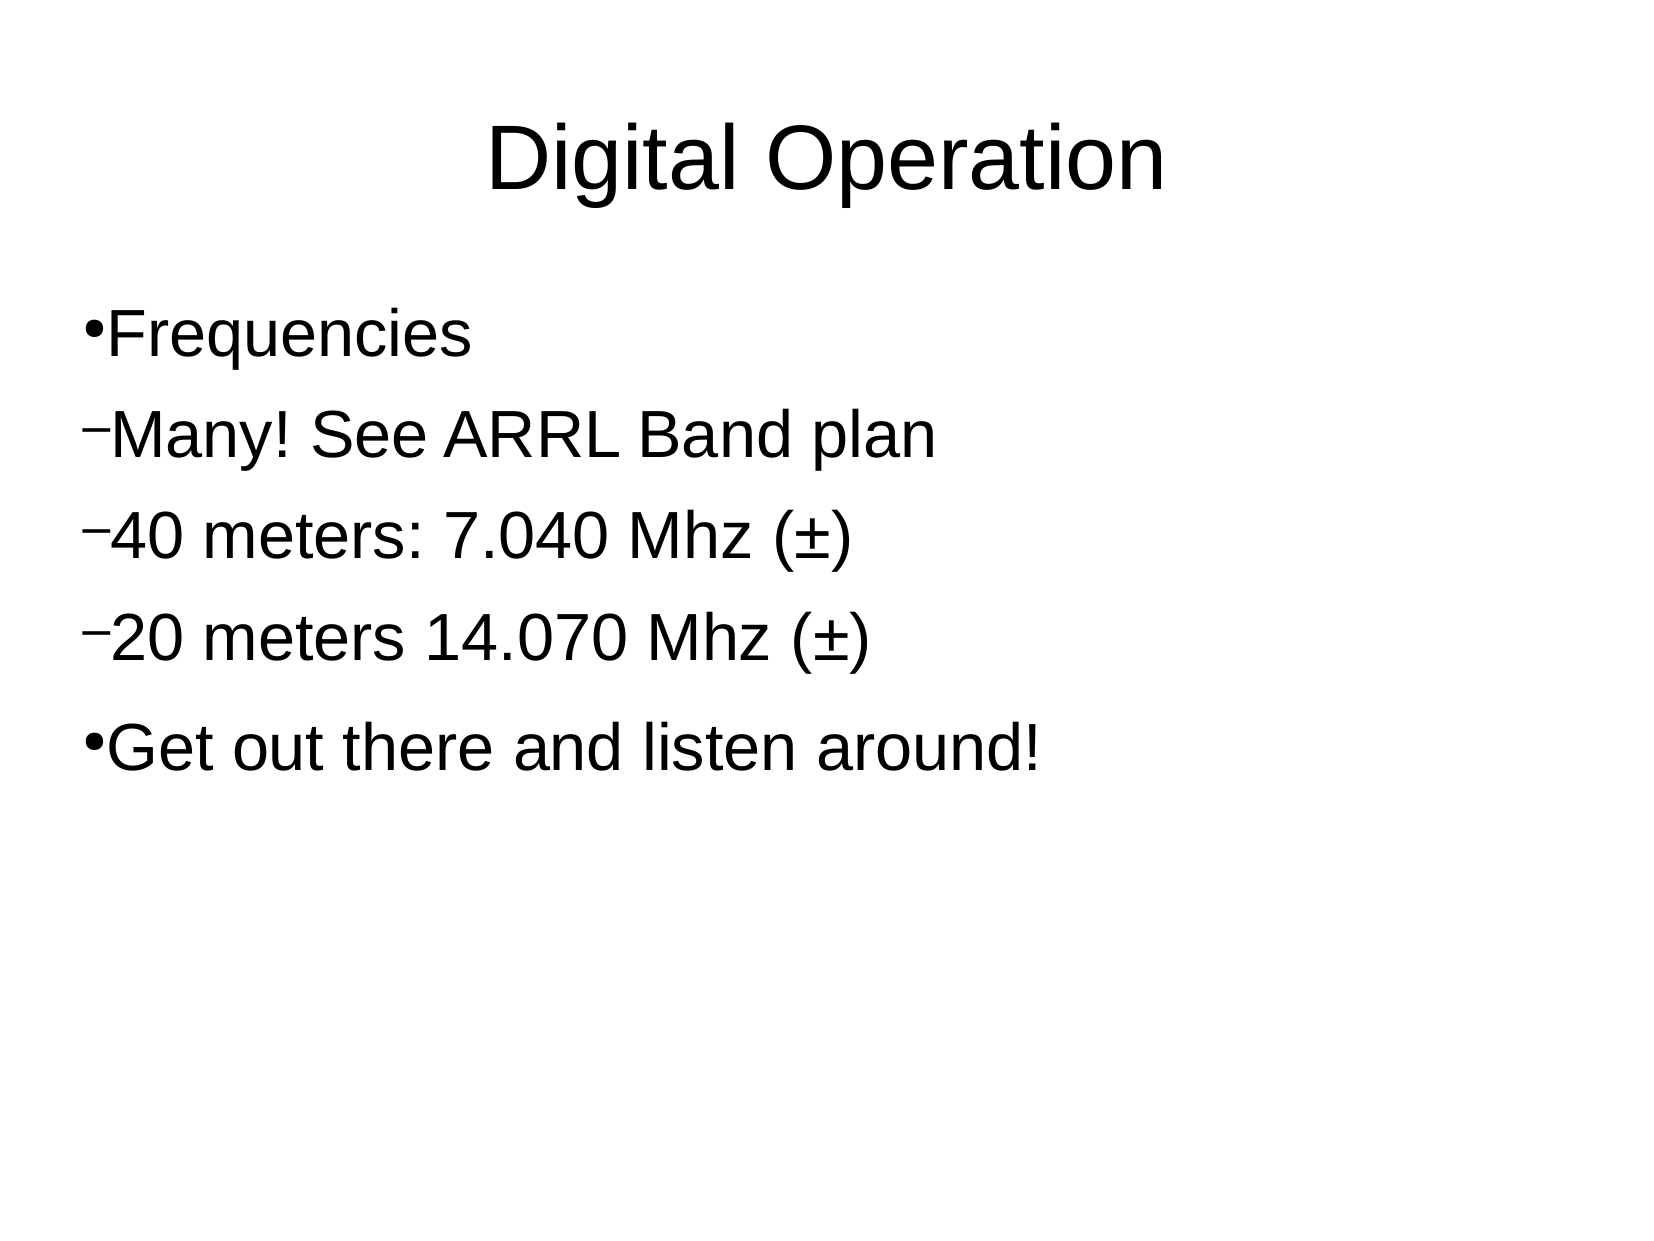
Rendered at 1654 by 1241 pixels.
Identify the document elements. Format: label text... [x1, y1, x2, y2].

list Frequencies Many! See ARRL Band plan 40 meters: 7.040 Mhz (±) 20 meters 14.070 Mhz (±) Get out there and listen around! [82, 290, 1571, 1010]
title Digital Operation [82, 49, 1571, 257]
